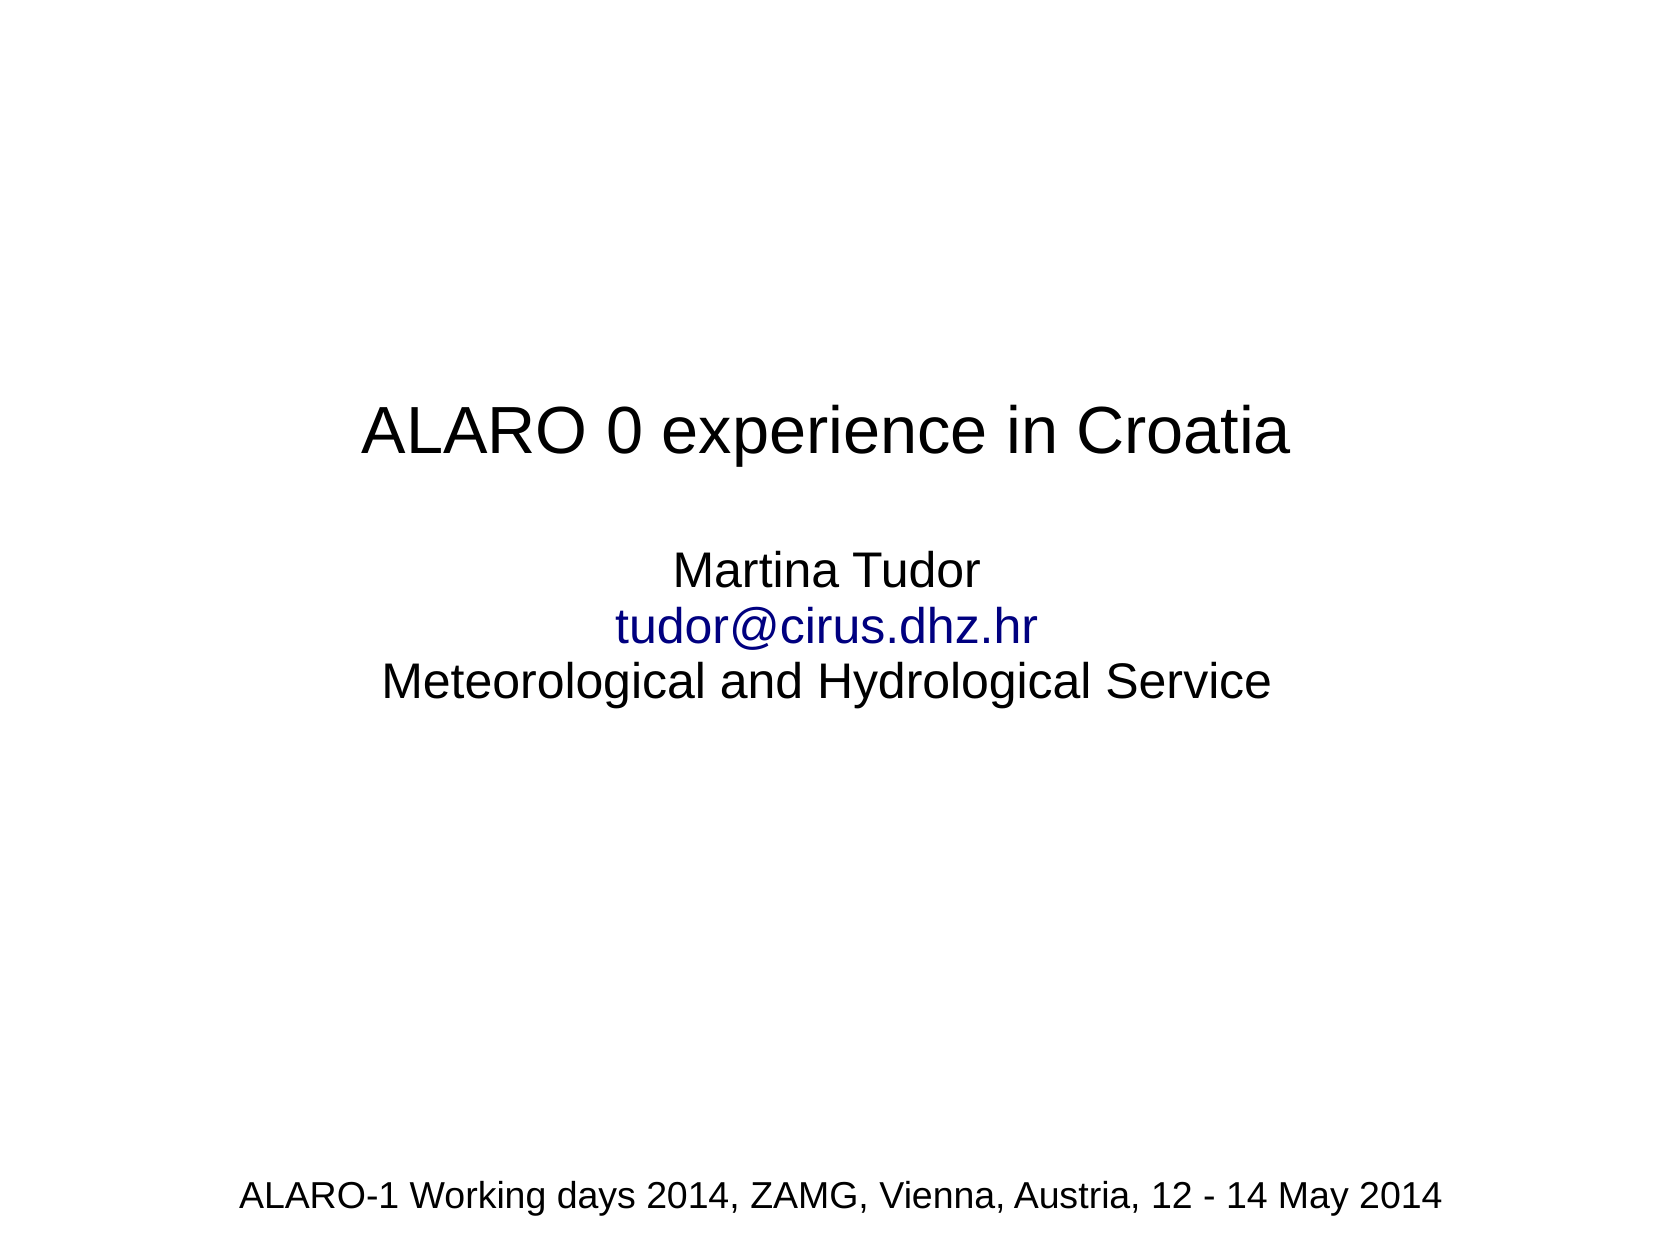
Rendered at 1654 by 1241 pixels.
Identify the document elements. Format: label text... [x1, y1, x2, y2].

text_box ALARO-1 Working days 2014, ZAMG, Vienna, Austria, 12 - 14 May 2014 [224, 1167, 1467, 1225]
subtitle ALARO 0 experience in Croatia Martina Tudor tudor@cirus.dhz.hr Meteorological and Hydrological Service [82, 49, 1571, 1109]
